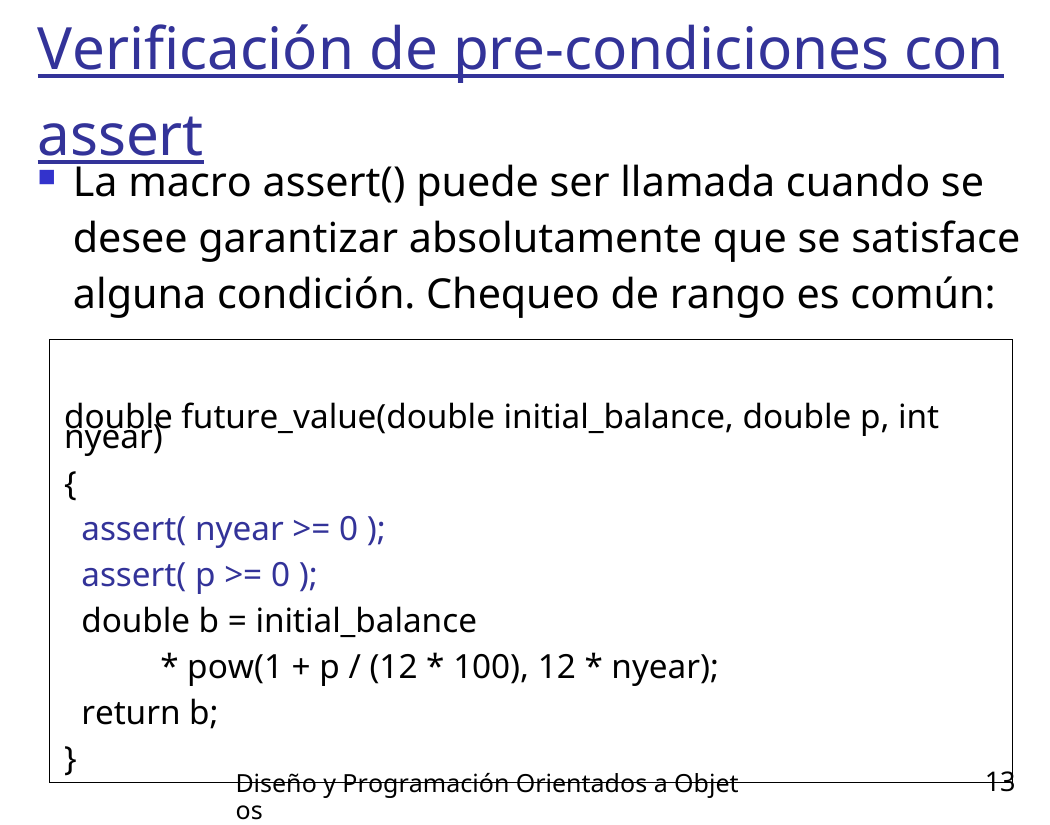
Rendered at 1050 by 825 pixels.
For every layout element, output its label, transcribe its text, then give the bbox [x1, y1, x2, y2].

title Verificación de pre-condiciones con assert [37, 18, 1026, 154]
text_box double future_value(double initial_balance, double p, int nyear)‏ { assert( nyear >= 0 ); assert( p >= 0 ); double b = initial_balance * pow(1 + p / (12 * 100), 12 * nyear); return b; } [49, 339, 1013, 783]
list La macro assert() puede ser llamada cuando se desee garantizar absolutamente que se satisface alguna condición. Chequeo de rango es común: [37, 152, 1023, 378]
